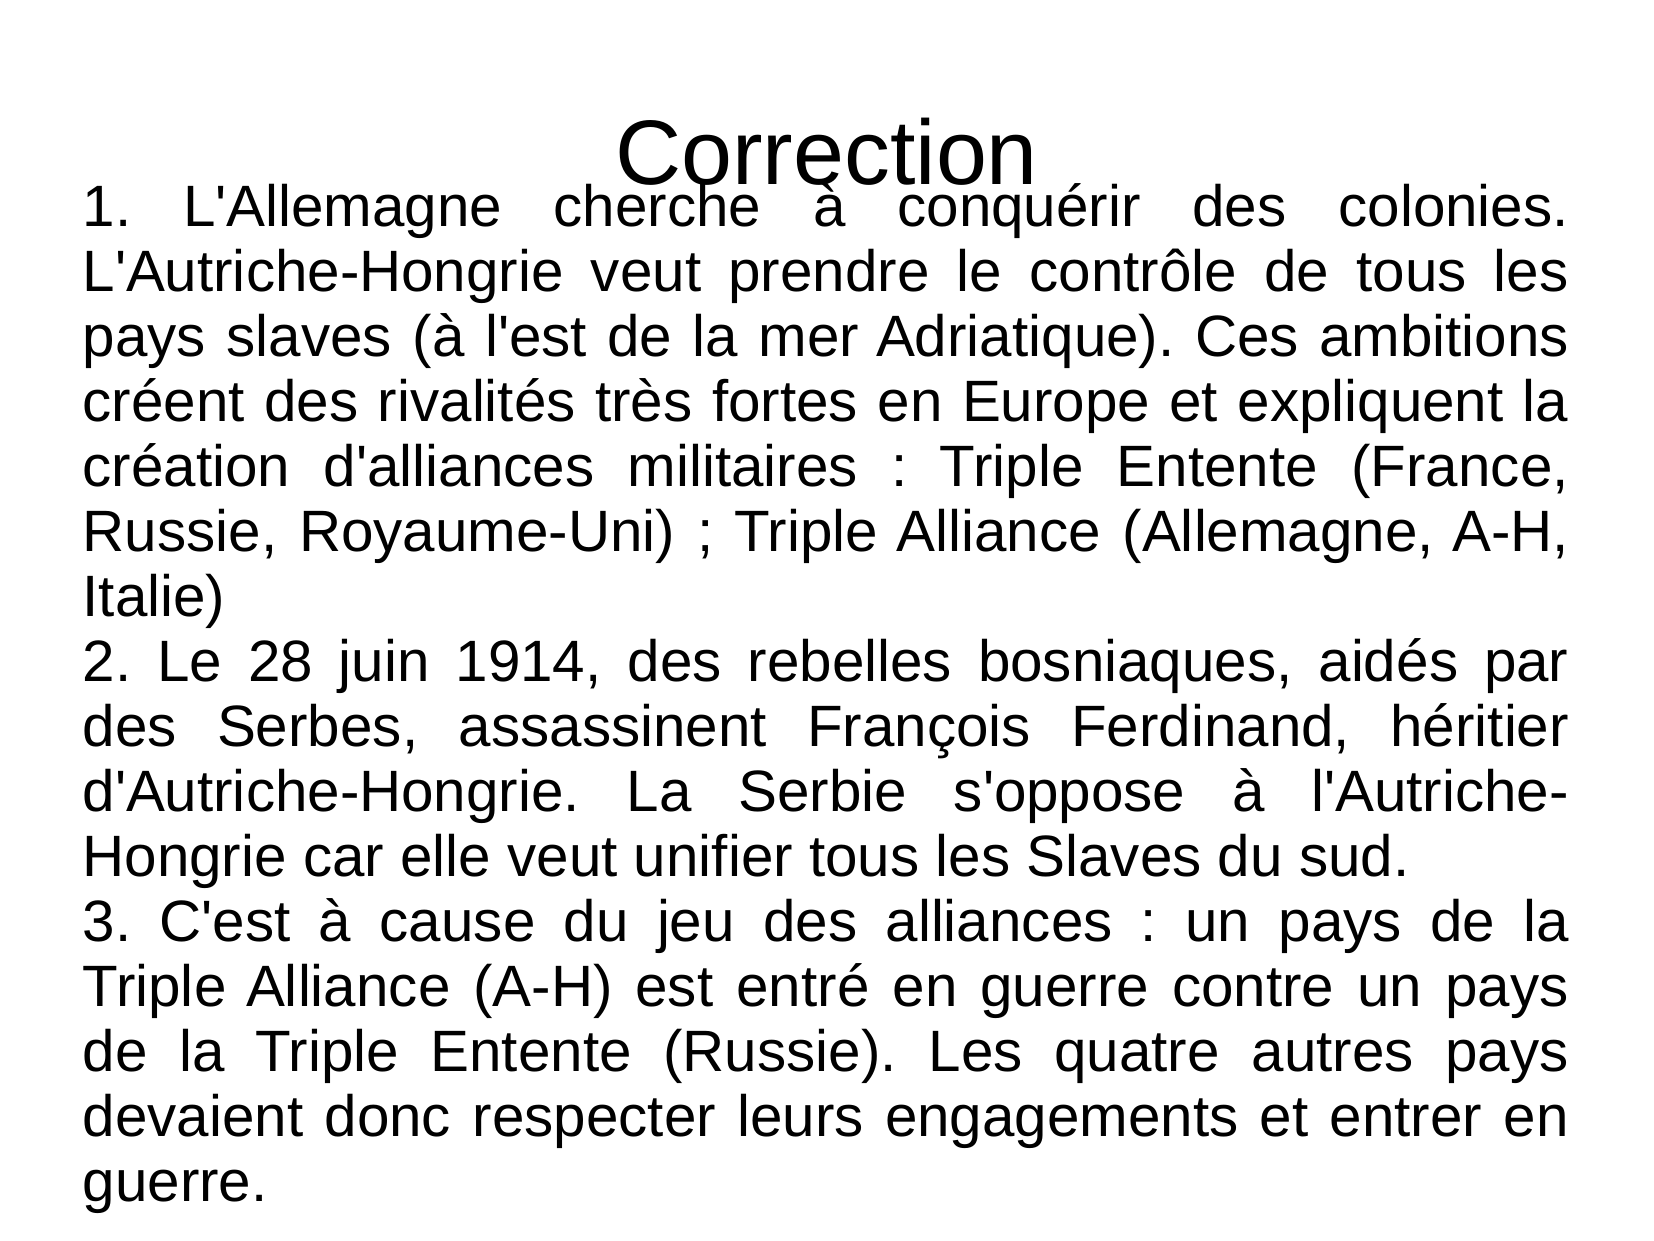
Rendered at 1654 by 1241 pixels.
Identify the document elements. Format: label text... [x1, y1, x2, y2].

subtitle 1. L'Allemagne cherche à conquérir des colonies. L'Autriche-Hongrie veut prendre le contrôle de tous les pays slaves (à l'est de la mer Adriatique). Ces ambitions créent des rivalités très fortes en Europe et expliquent la création d'alliances militaires : Triple Entente (France, Russie, Royaume-Uni) ; Triple Alliance (Allemagne, A-H, Italie) 2. Le 28 juin 1914, des rebelles bosniaques, aidés par des Serbes, assassinent François Ferdinand, héritier d'Autriche-Hongrie. La Serbie s'oppose à l'Autriche-Hongrie car elle veut unifier tous les Slaves du sud. 3. C'est à cause du jeu des alliances : un pays de la Triple Alliance (A-H) est entré en guerre contre un pays de la Triple Entente (Russie). Les quatre autres pays devaient donc respecter leurs engagements et entrer en guerre. [82, 175, 1571, 1212]
title Correction [82, 56, 1571, 175]
